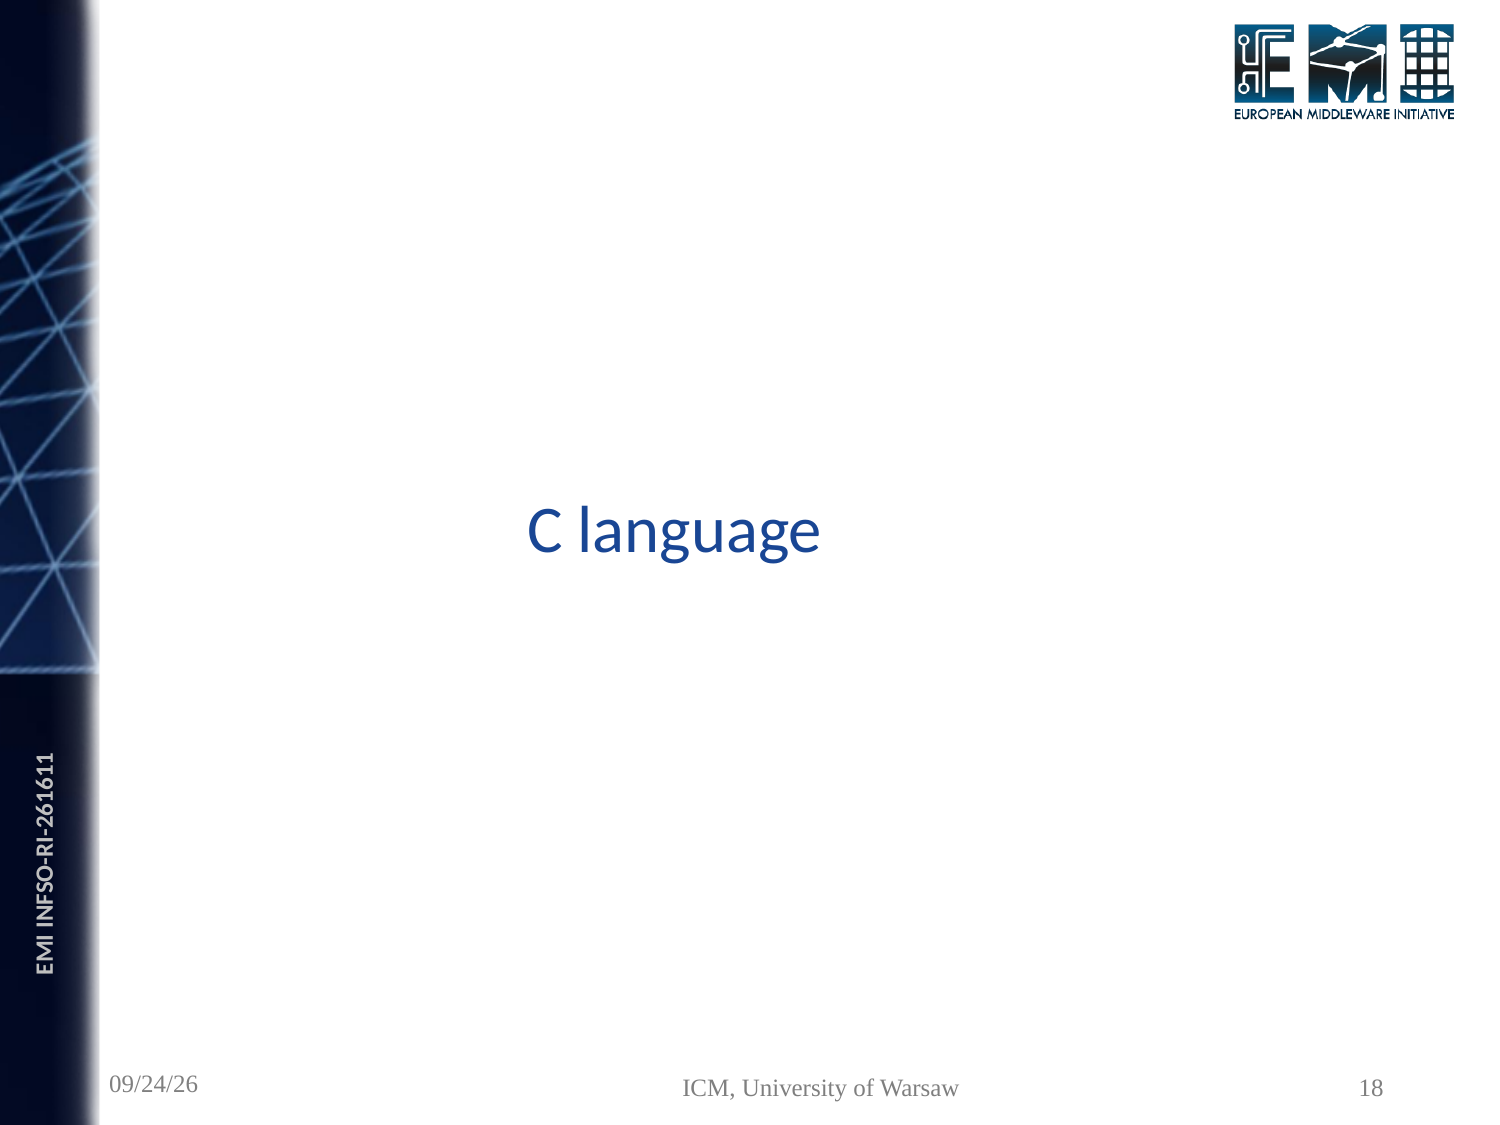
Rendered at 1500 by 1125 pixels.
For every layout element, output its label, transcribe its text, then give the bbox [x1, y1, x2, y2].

picture [1185, 8, 1500, 140]
picture [0, 0, 111, 1125]
subtitle C language [112, 44, 1238, 1006]
